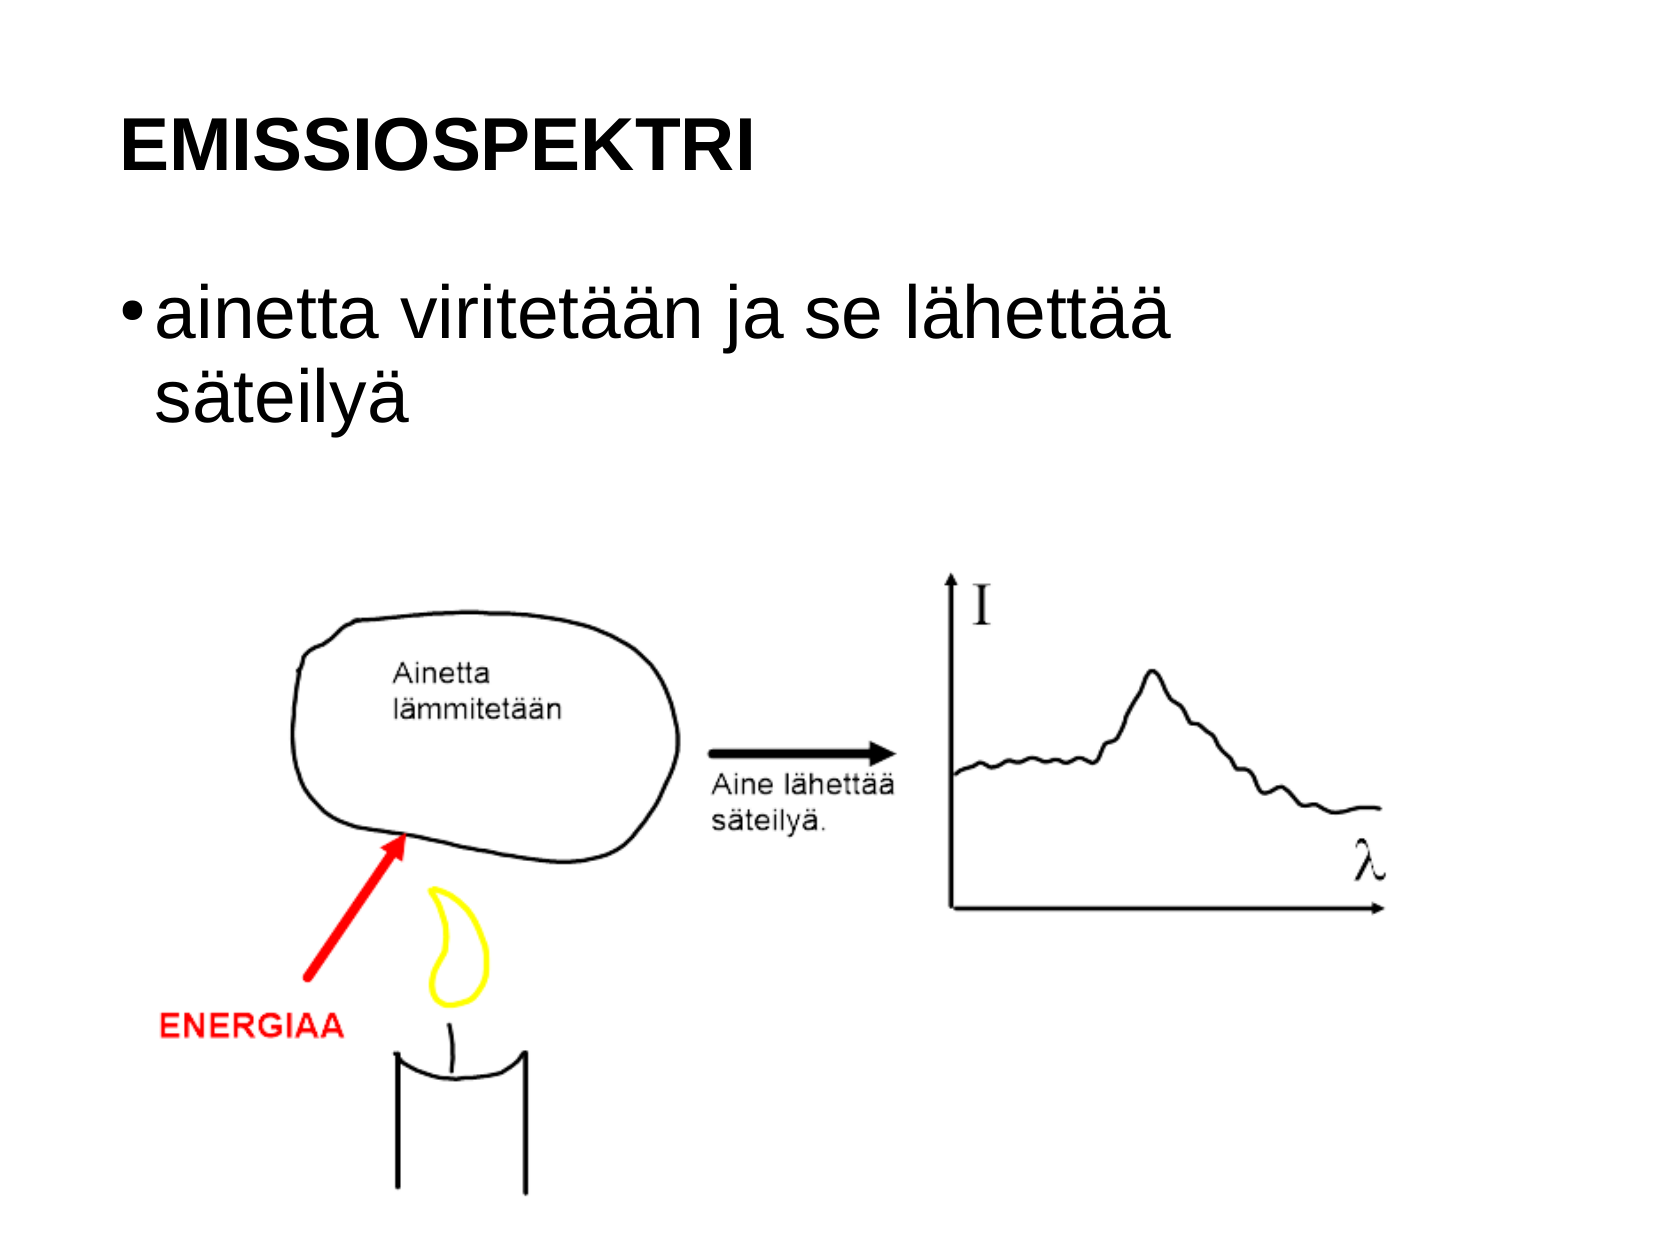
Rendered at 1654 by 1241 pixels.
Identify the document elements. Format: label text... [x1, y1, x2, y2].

text_box EMISSIOSPEKTRI ainetta viritetään ja se lähettää säteilyä [104, 95, 1406, 461]
picture [105, 507, 1441, 1202]
